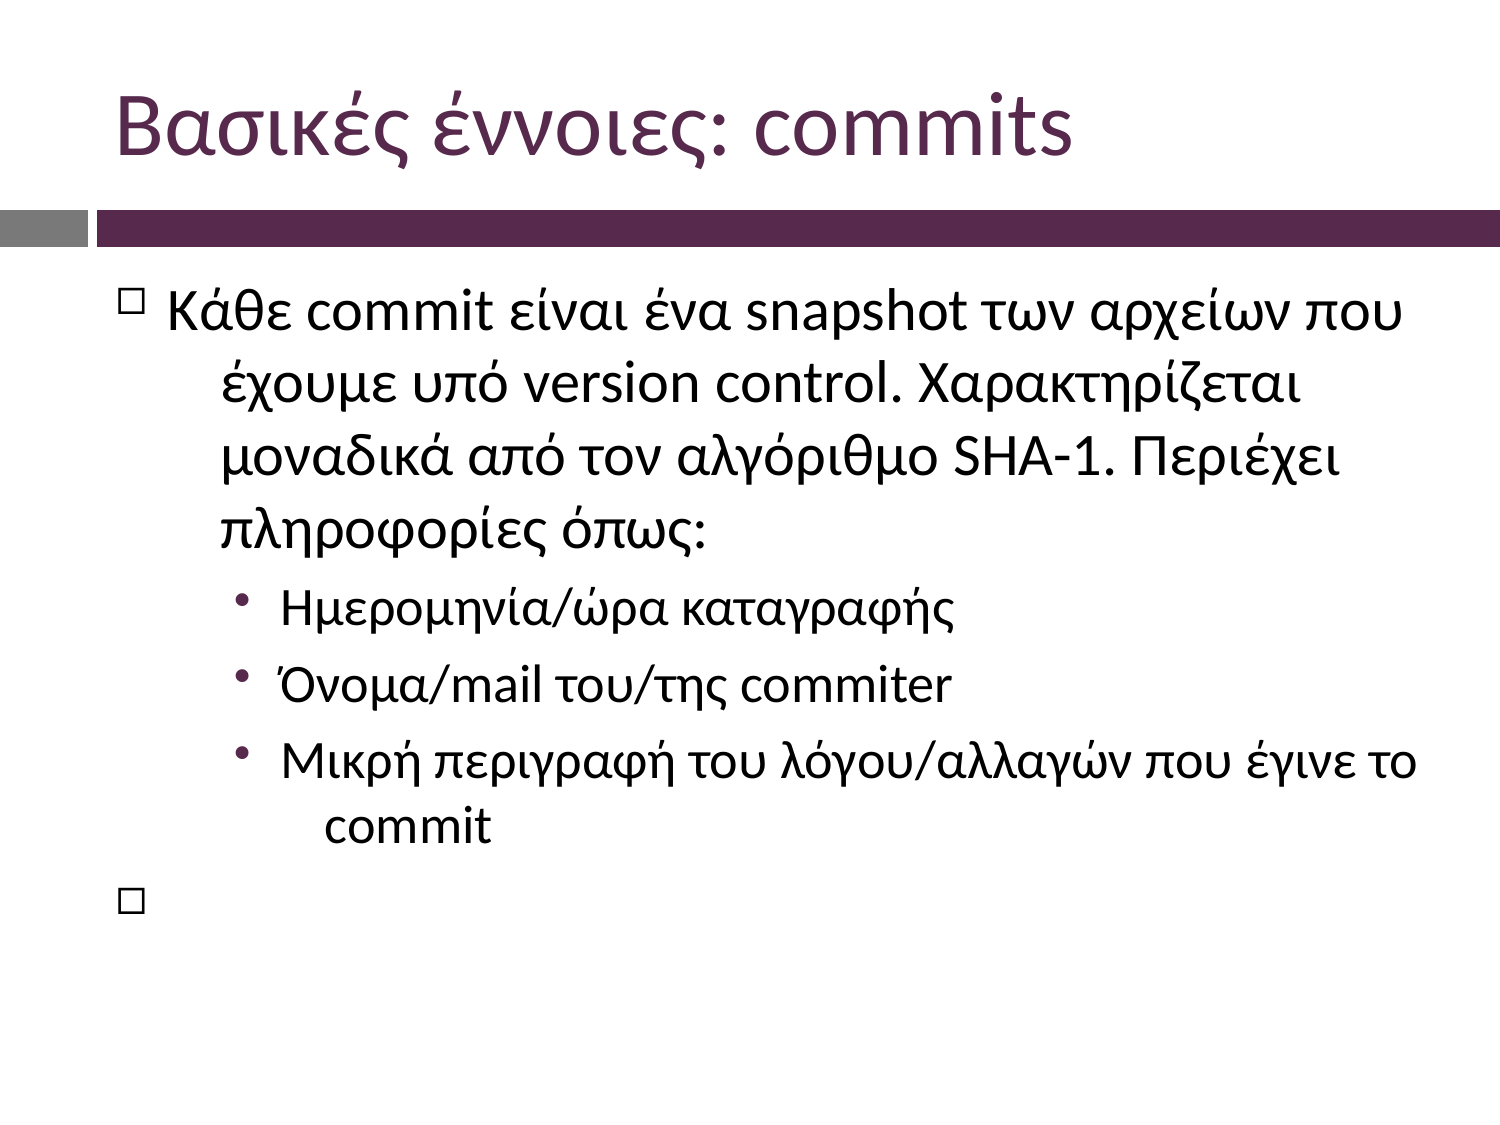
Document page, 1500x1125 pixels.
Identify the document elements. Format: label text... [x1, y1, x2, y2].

title Βασικές έννοιες: commits [99, 37, 1438, 201]
list Κάθε commit είναι ένα snapshot των αρχείων που έχουμε υπό version control. Χαρακτηρίζεται μοναδικά από τον αλγόριθμο SHA-1. Περιέχει πληροφορίες όπως: Ημερομηνία/ώρα καταγραφής Όνομα/mail του/της commiter Μικρή περιγραφή του λόγου/αλλαγών που έγινε το commit [100, 262, 1438, 1000]
